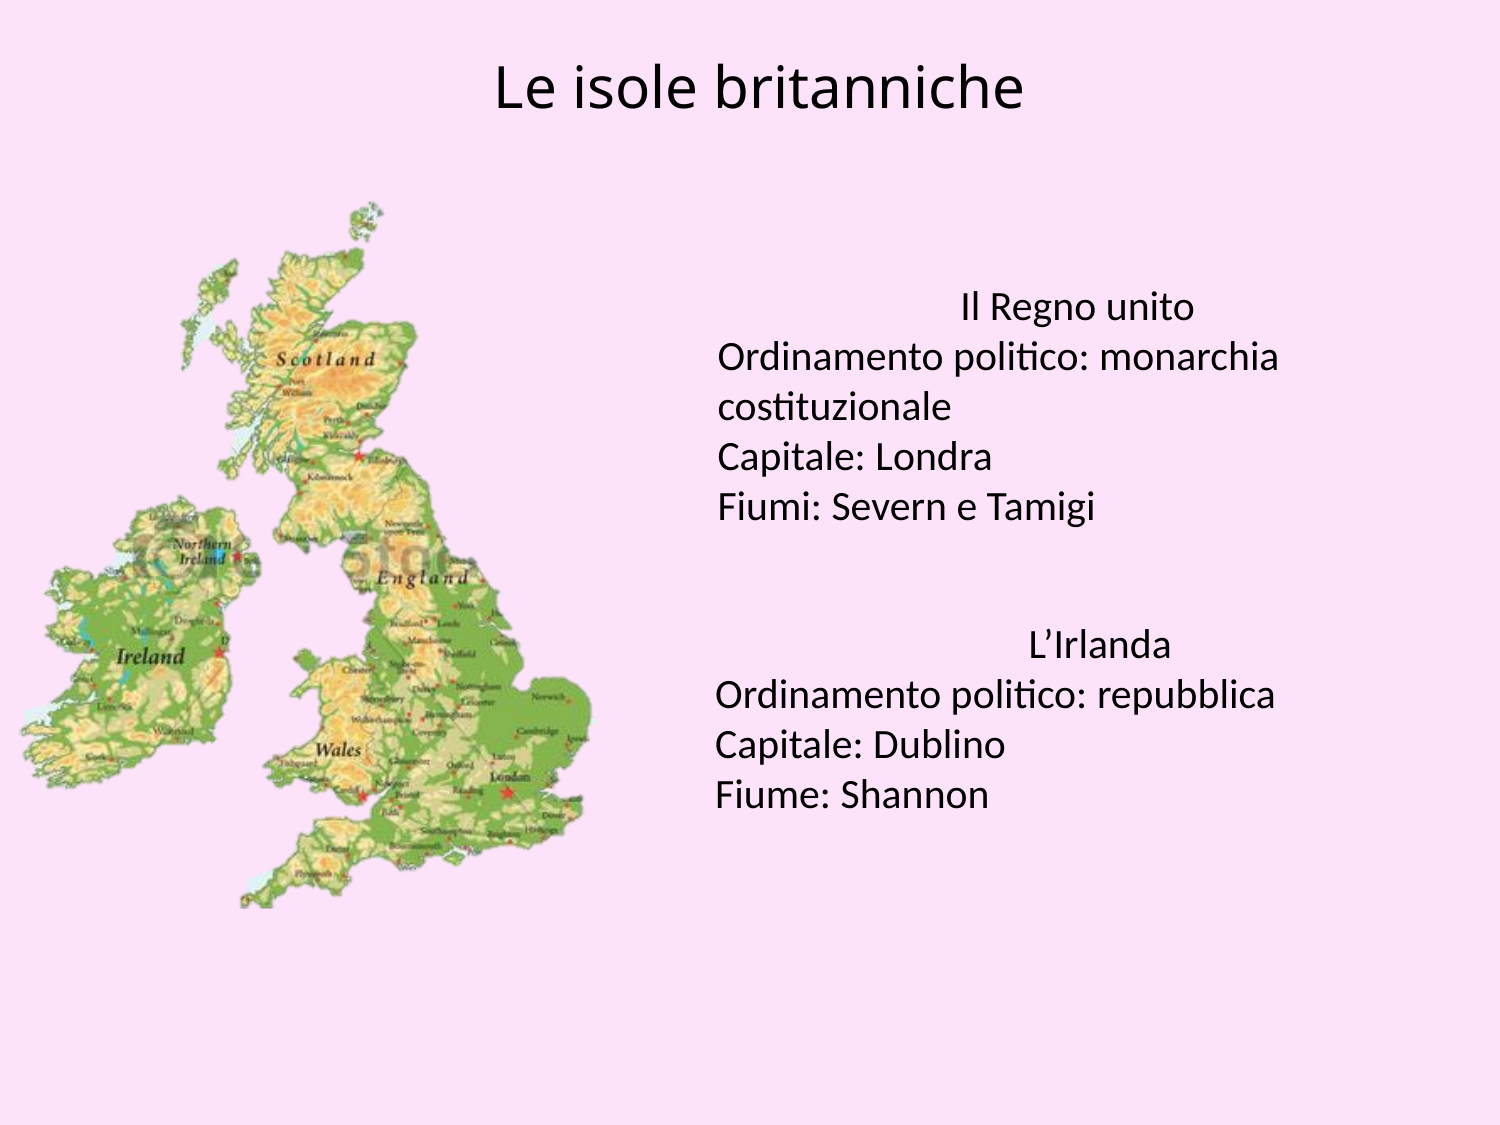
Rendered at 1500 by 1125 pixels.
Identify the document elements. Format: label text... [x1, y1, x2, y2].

text_box L’Irlanda Ordinamento politico: repubblica Capitale: Dublino Fiume: Shannon [700, 609, 1500, 825]
picture [0, 172, 632, 965]
text_box Il Regno unito Ordinamento politico: monarchia costituzionale Capitale: Londra Fiumi: Severn e Tamigi [702, 271, 1453, 537]
title Le isole britanniche [82, 42, 1453, 271]
